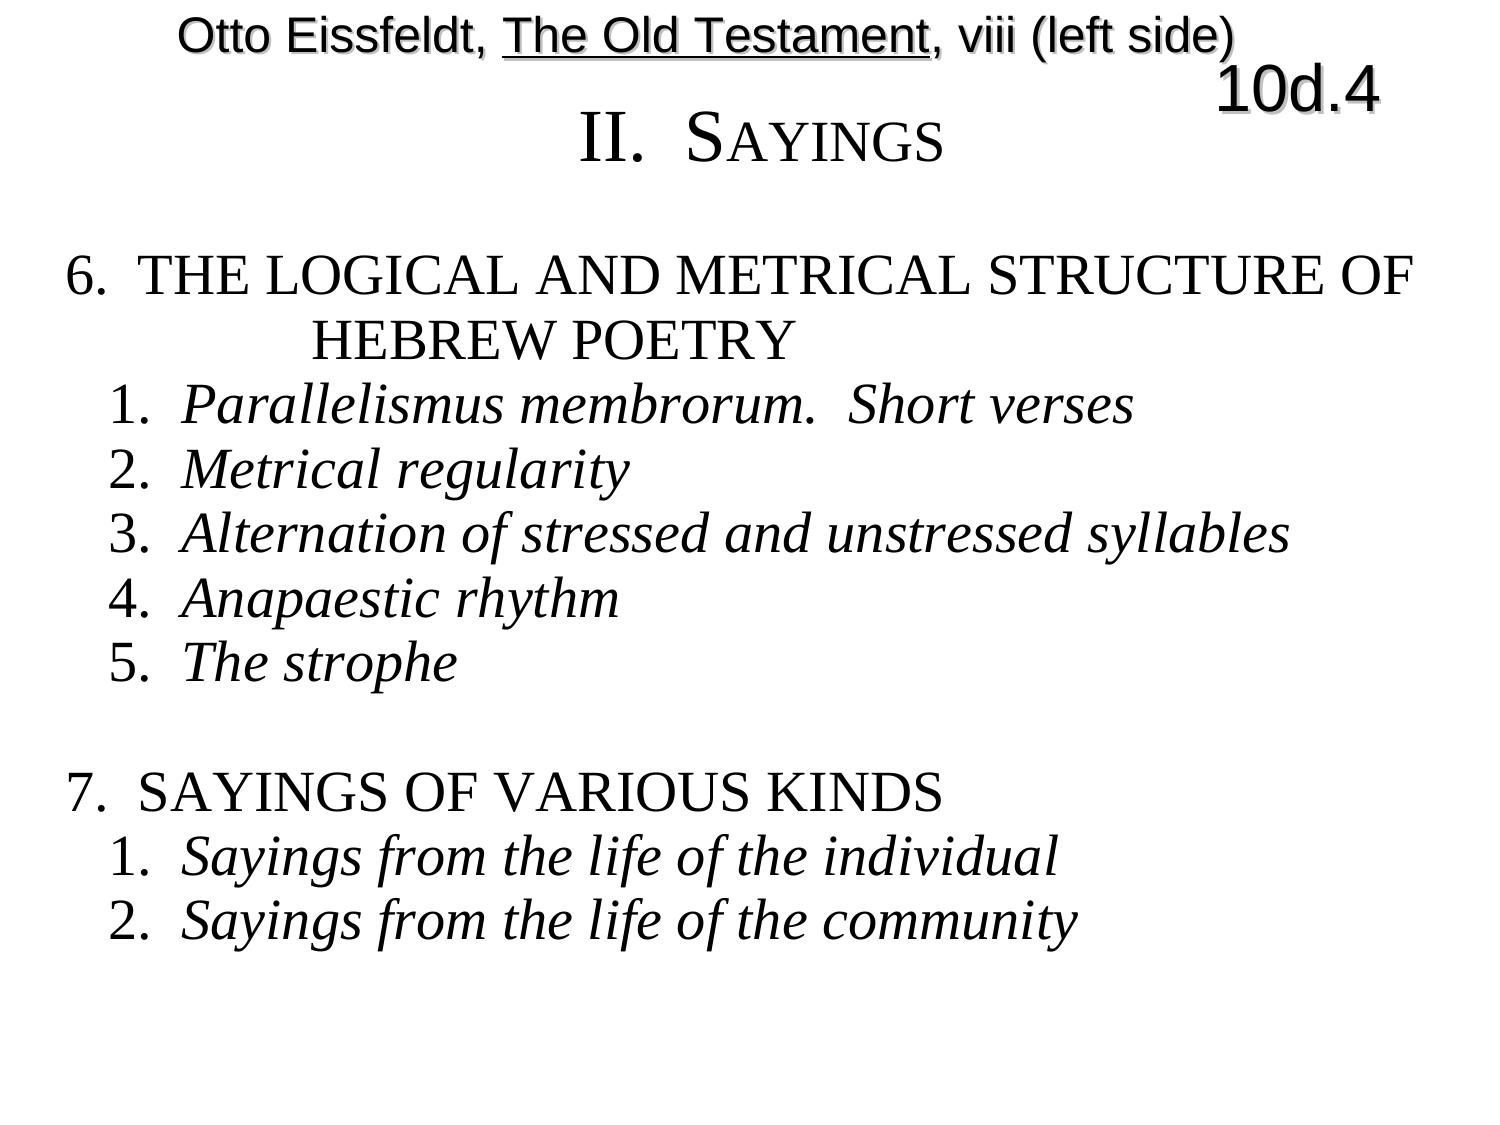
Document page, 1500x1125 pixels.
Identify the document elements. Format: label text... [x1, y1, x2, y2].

text_box Otto Eissfeldt, The Old Testament, viii (left side) [112, 0, 1300, 71]
text_box 10d.4 [1199, 43, 1463, 134]
text_box II. SAYINGS 6. THE LOGICAL AND METRICAL STRUCTURE OF HEBREW POETRY 1. Parallelismus membrorum. Short verses 2. Metrical regularity 3. Alternation of stressed and unstressed syllables 4. Anapaestic rhythm 5. The strophe 7. SAYINGS OF VARIOUS KINDS 1. Sayings from the life of the individual 2. Sayings from the life of the community [50, 87, 1476, 961]
